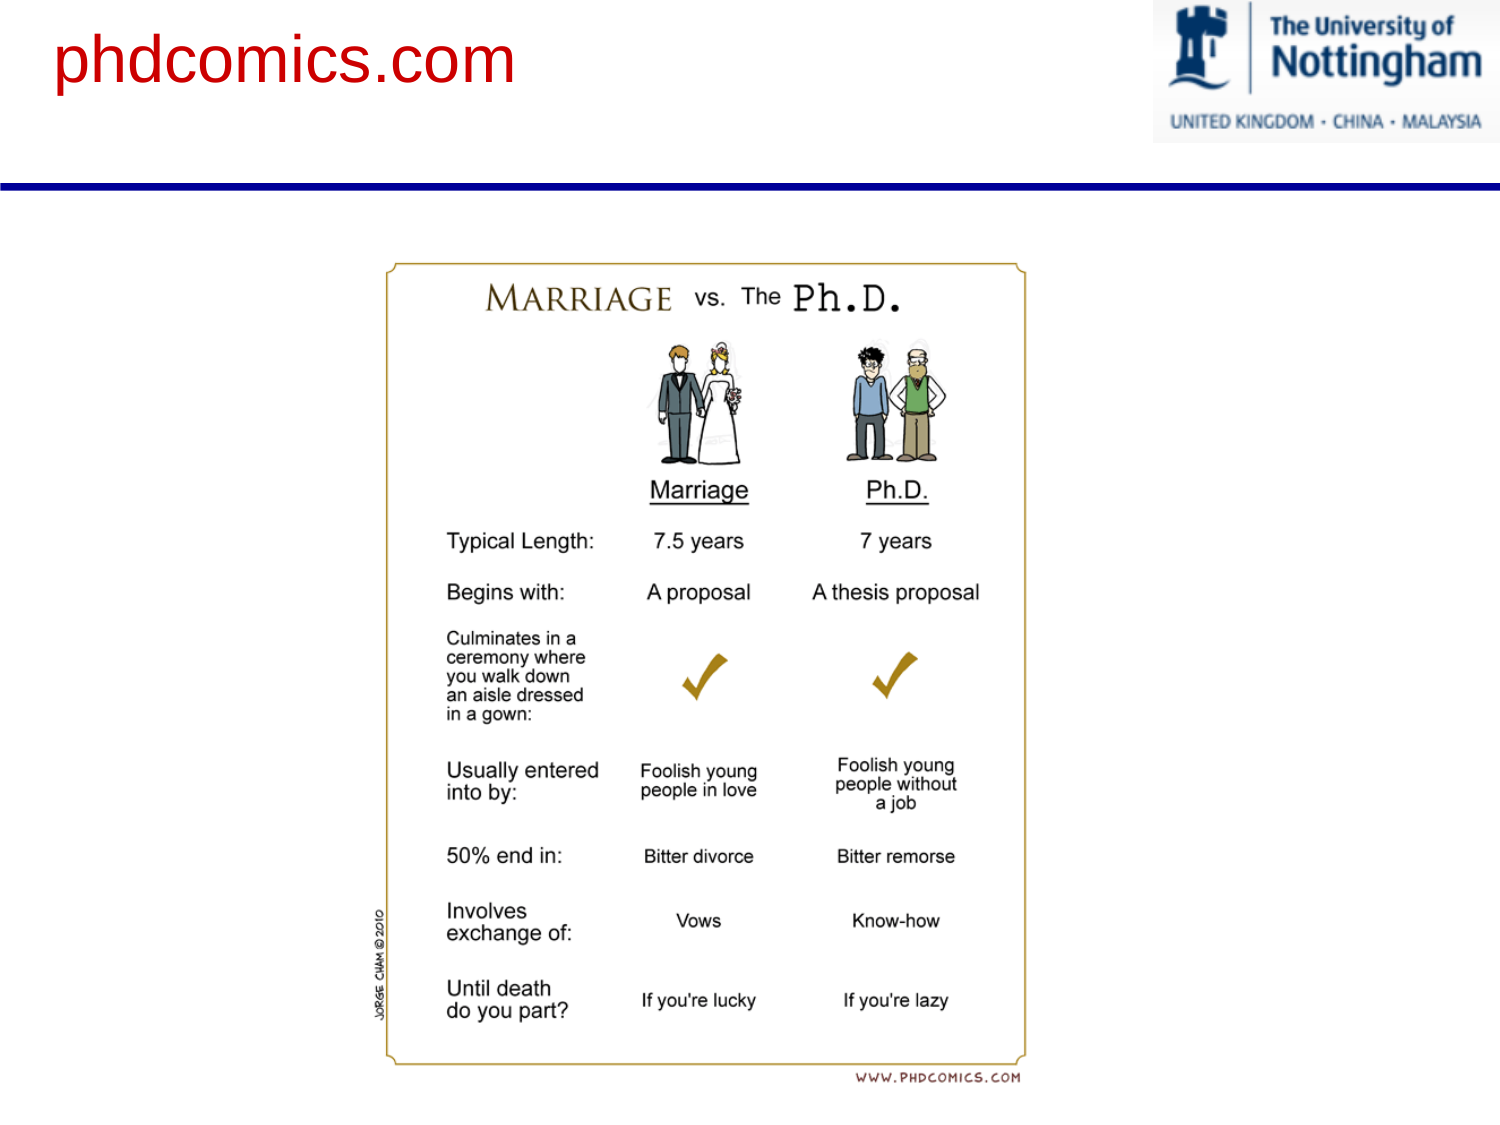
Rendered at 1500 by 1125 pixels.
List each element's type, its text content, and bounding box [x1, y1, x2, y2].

picture [1153, 0, 1500, 143]
text_box phdcomics.com [38, 15, 1089, 198]
picture [368, 245, 1047, 1095]
